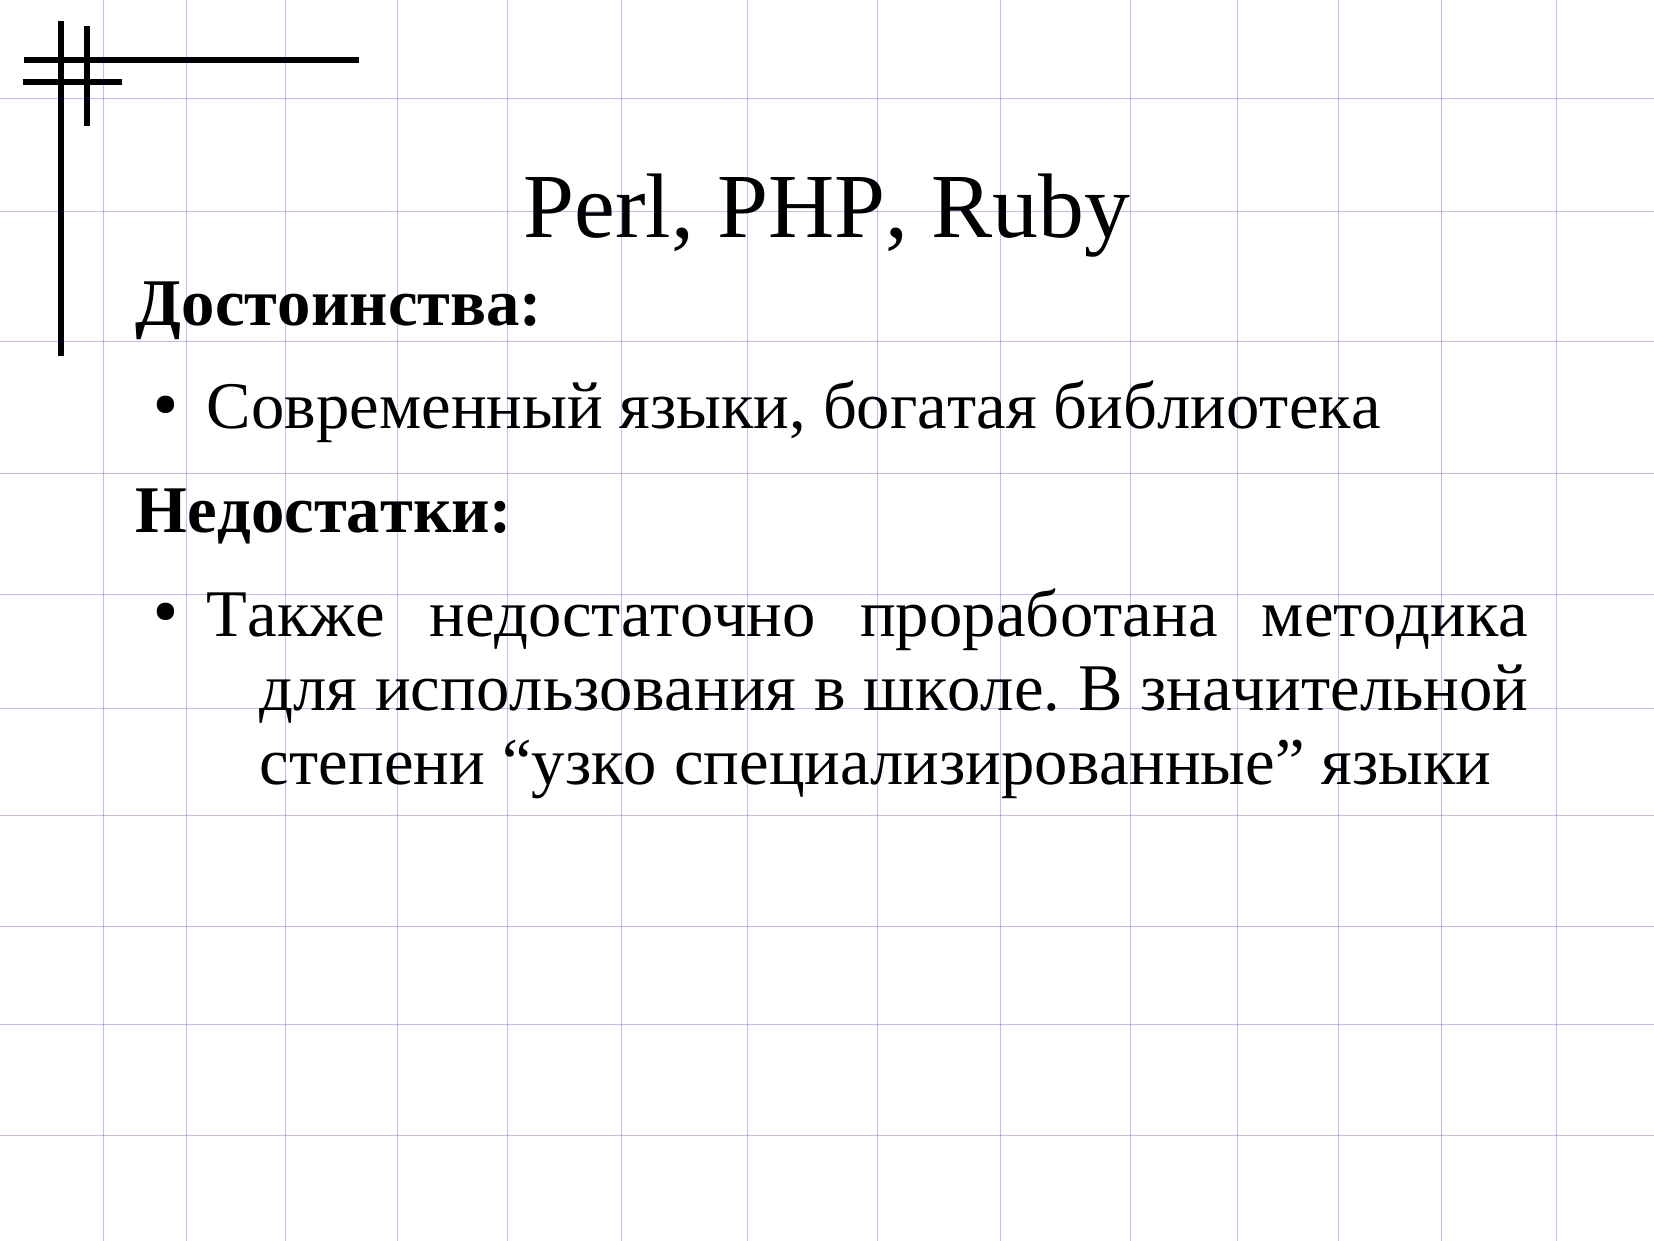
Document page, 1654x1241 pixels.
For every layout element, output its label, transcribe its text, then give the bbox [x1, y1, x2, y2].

title Perl, PHP, Ruby [121, 102, 1534, 311]
list Достоинства: Современный языки, богатая библиотека Недостатки: Также недостаточно проработана методика для использования в школе. В значительной степени “узко специализированные” языки [118, 265, 1531, 1121]
